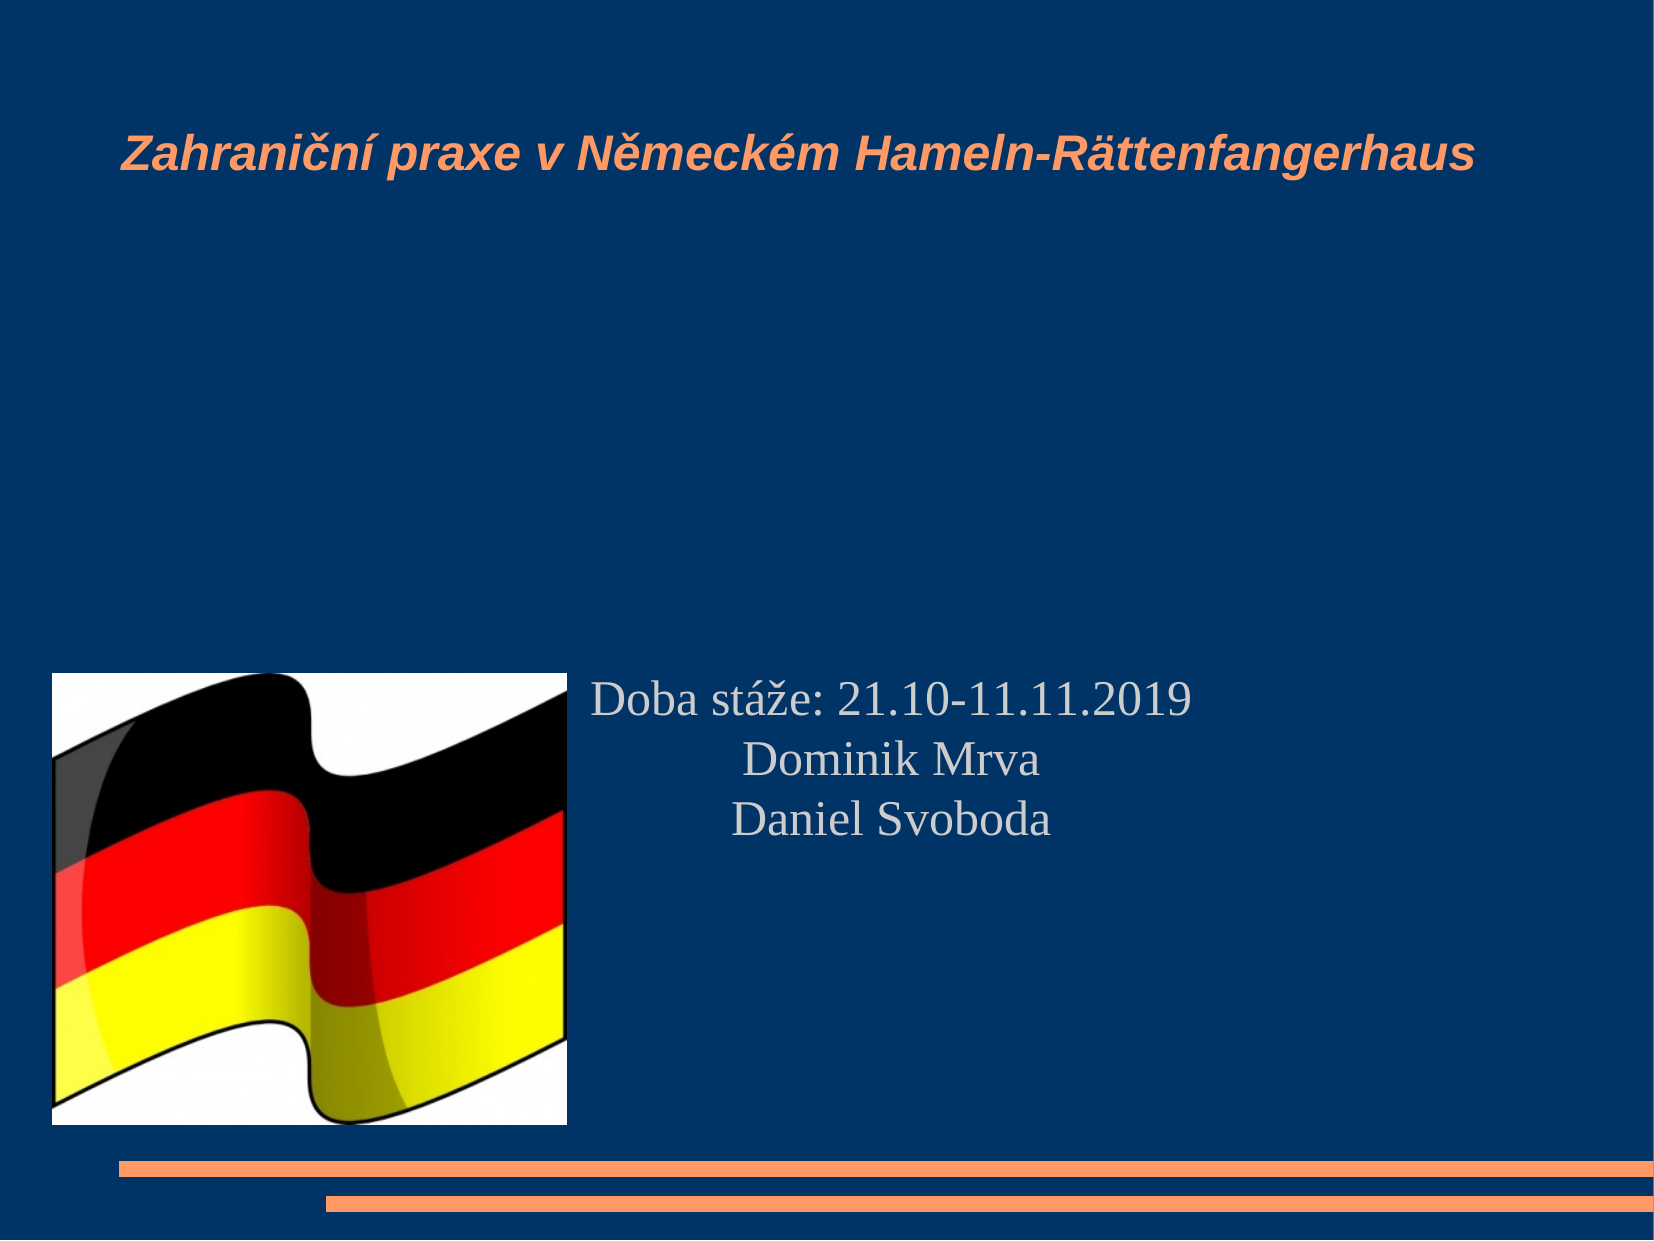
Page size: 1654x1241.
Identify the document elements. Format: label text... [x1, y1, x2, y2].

title Zahraniční praxe v Německém Hameln-Rättenfangerhaus [121, 46, 1534, 254]
subtitle Doba stáže: 21.10-11.11.2019 Dominik Mrva Daniel Svoboda [178, 364, 1570, 1147]
picture [52, 673, 567, 1125]
